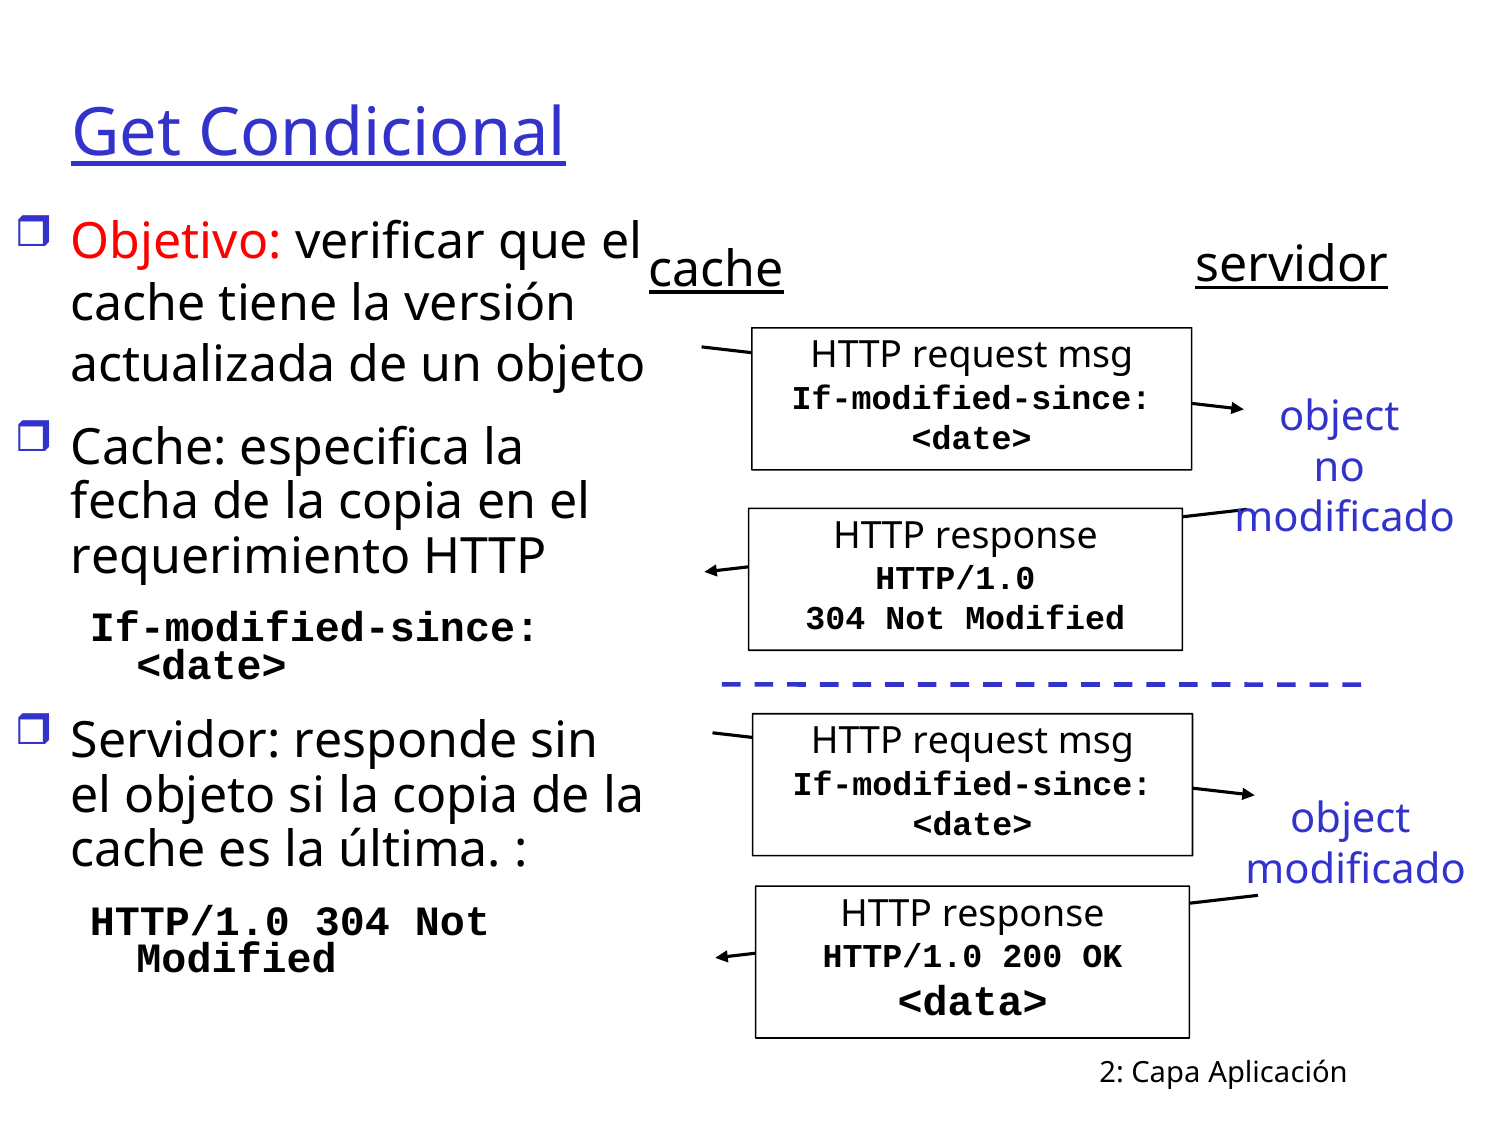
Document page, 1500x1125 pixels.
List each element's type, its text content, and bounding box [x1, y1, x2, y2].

text_box [751, 464, 1192, 470]
text_box HTTP response HTTP/1.0 200 OK <data> [755, 886, 1190, 1032]
text_box object modificado [1230, 788, 1481, 900]
text_box [748, 645, 1183, 651]
text_box HTTP request msg If-modified-since: <date> [752, 713, 1193, 850]
text_box [752, 850, 1193, 856]
title Get Condicional [56, 37, 1363, 225]
list Objetivo: verificar que el cache tiene la versión actualizada de un objeto Cache: especifica la fecha de la copia en el requerimiento HTTP If-modified-since: <date> Servidor: responde sin el objeto si la copia de la cache es la última. : HTTP/1.0 304 Not Modified [0, 201, 664, 909]
text_box servidor [1180, 230, 1404, 301]
text_box cache [633, 235, 800, 306]
text_box HTTP response HTTP/1.0 304 Not Modified [748, 508, 1183, 645]
text_box object no modificado [1219, 387, 1470, 548]
text_box [755, 1032, 1190, 1039]
text_box HTTP request msg If-modified-since: <date> [751, 327, 1192, 464]
